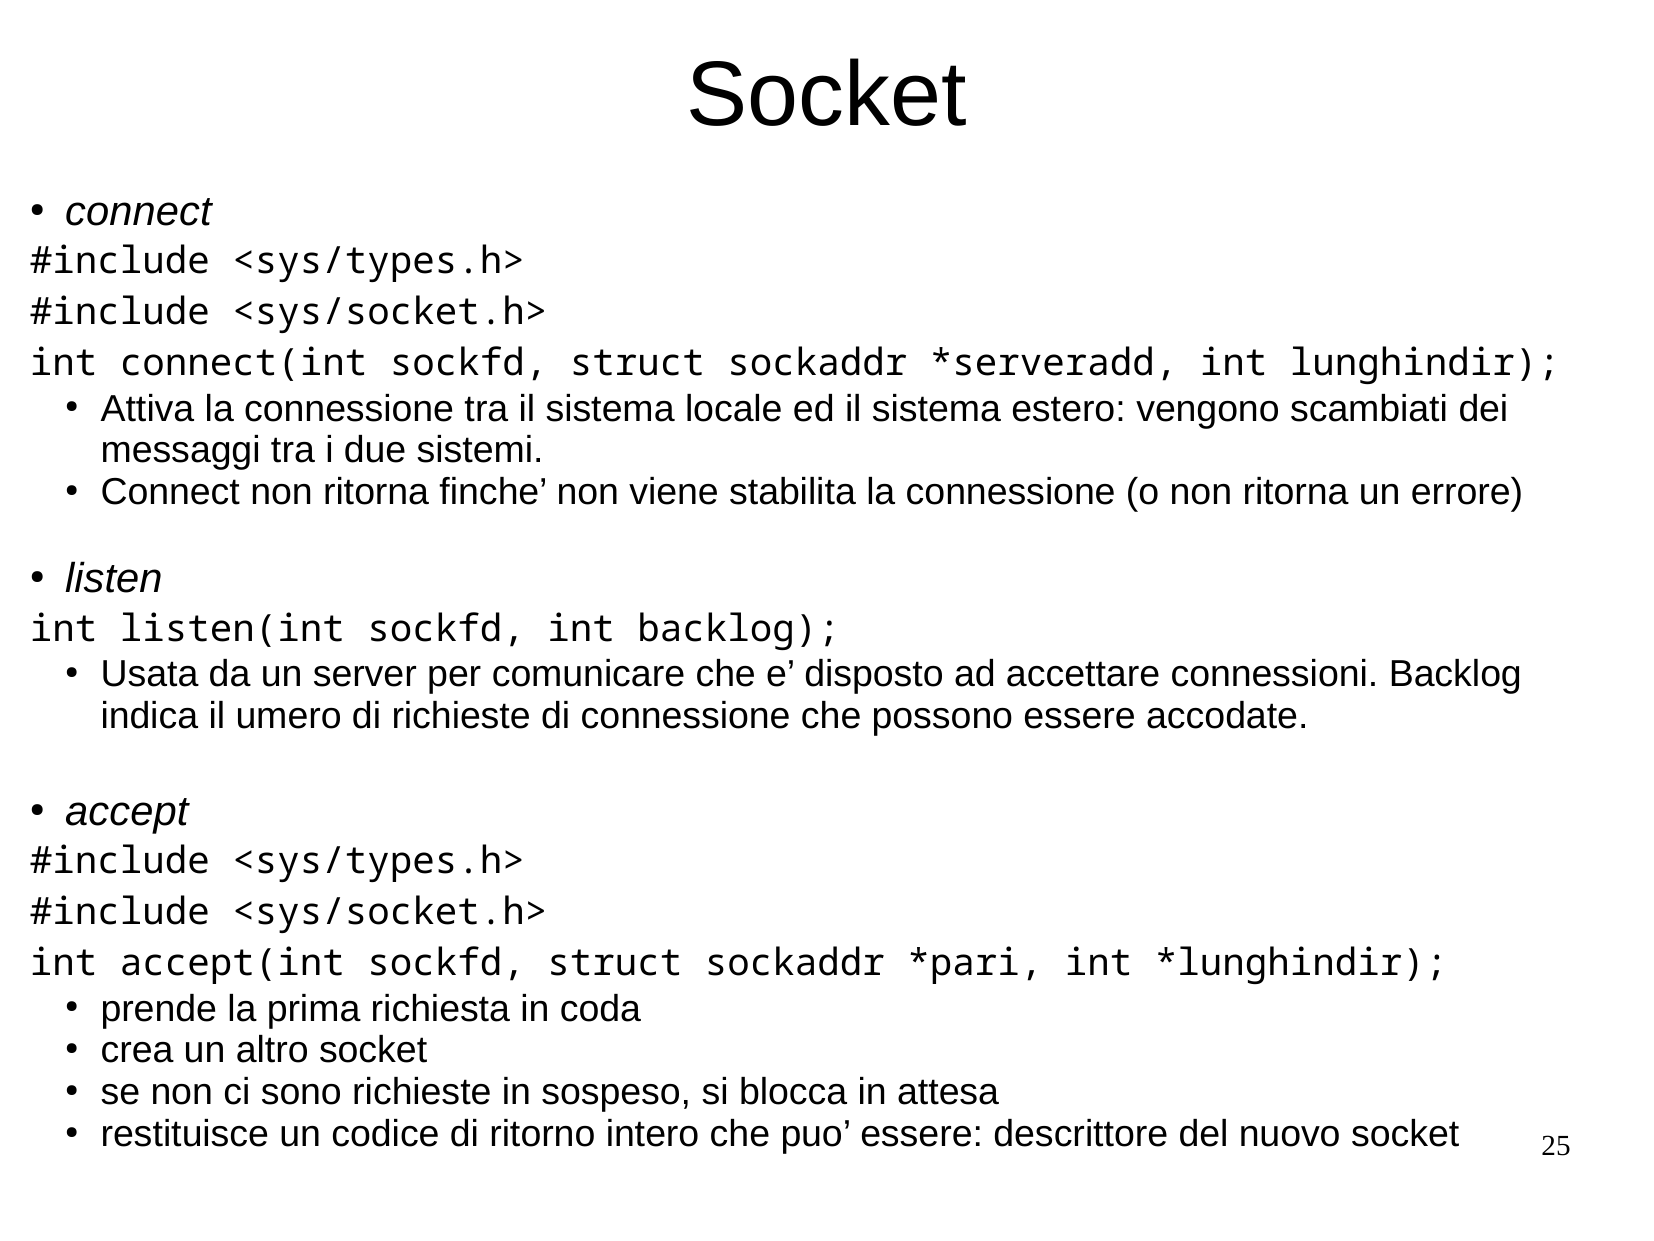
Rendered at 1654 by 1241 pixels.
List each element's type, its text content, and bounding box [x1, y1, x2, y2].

title Socket [82, 0, 1571, 180]
text_box connect #include <sys/types.h> #include <sys/socket.h> int connect(int sockfd, struct sockaddr *serveradd, int lunghindir); Attiva la connessione tra il sistema locale ed il sistema estero: vengono scambiati dei messaggi tra i due sistemi. Connect non ritorna finche’ non viene stabilita la connessione (o non ritorna un errore) listen int listen(int sockfd, int backlog); Usata da un server per comunicare che e’ disposto ad accettare connessioni. Backlog indica il umero di richieste di connessione che possono essere accodate. accept #include <sys/types.h> #include <sys/socket.h> int accept(int sockfd, struct sockaddr *pari, int *lunghindir); prende la prima richiesta in coda crea un altro socket se non ci sono richieste in sospeso, si blocca in attesa restituisce un codice di ritorno intero che puo’ essere: descrittore del nuovo socket [15, 180, 1576, 1145]
